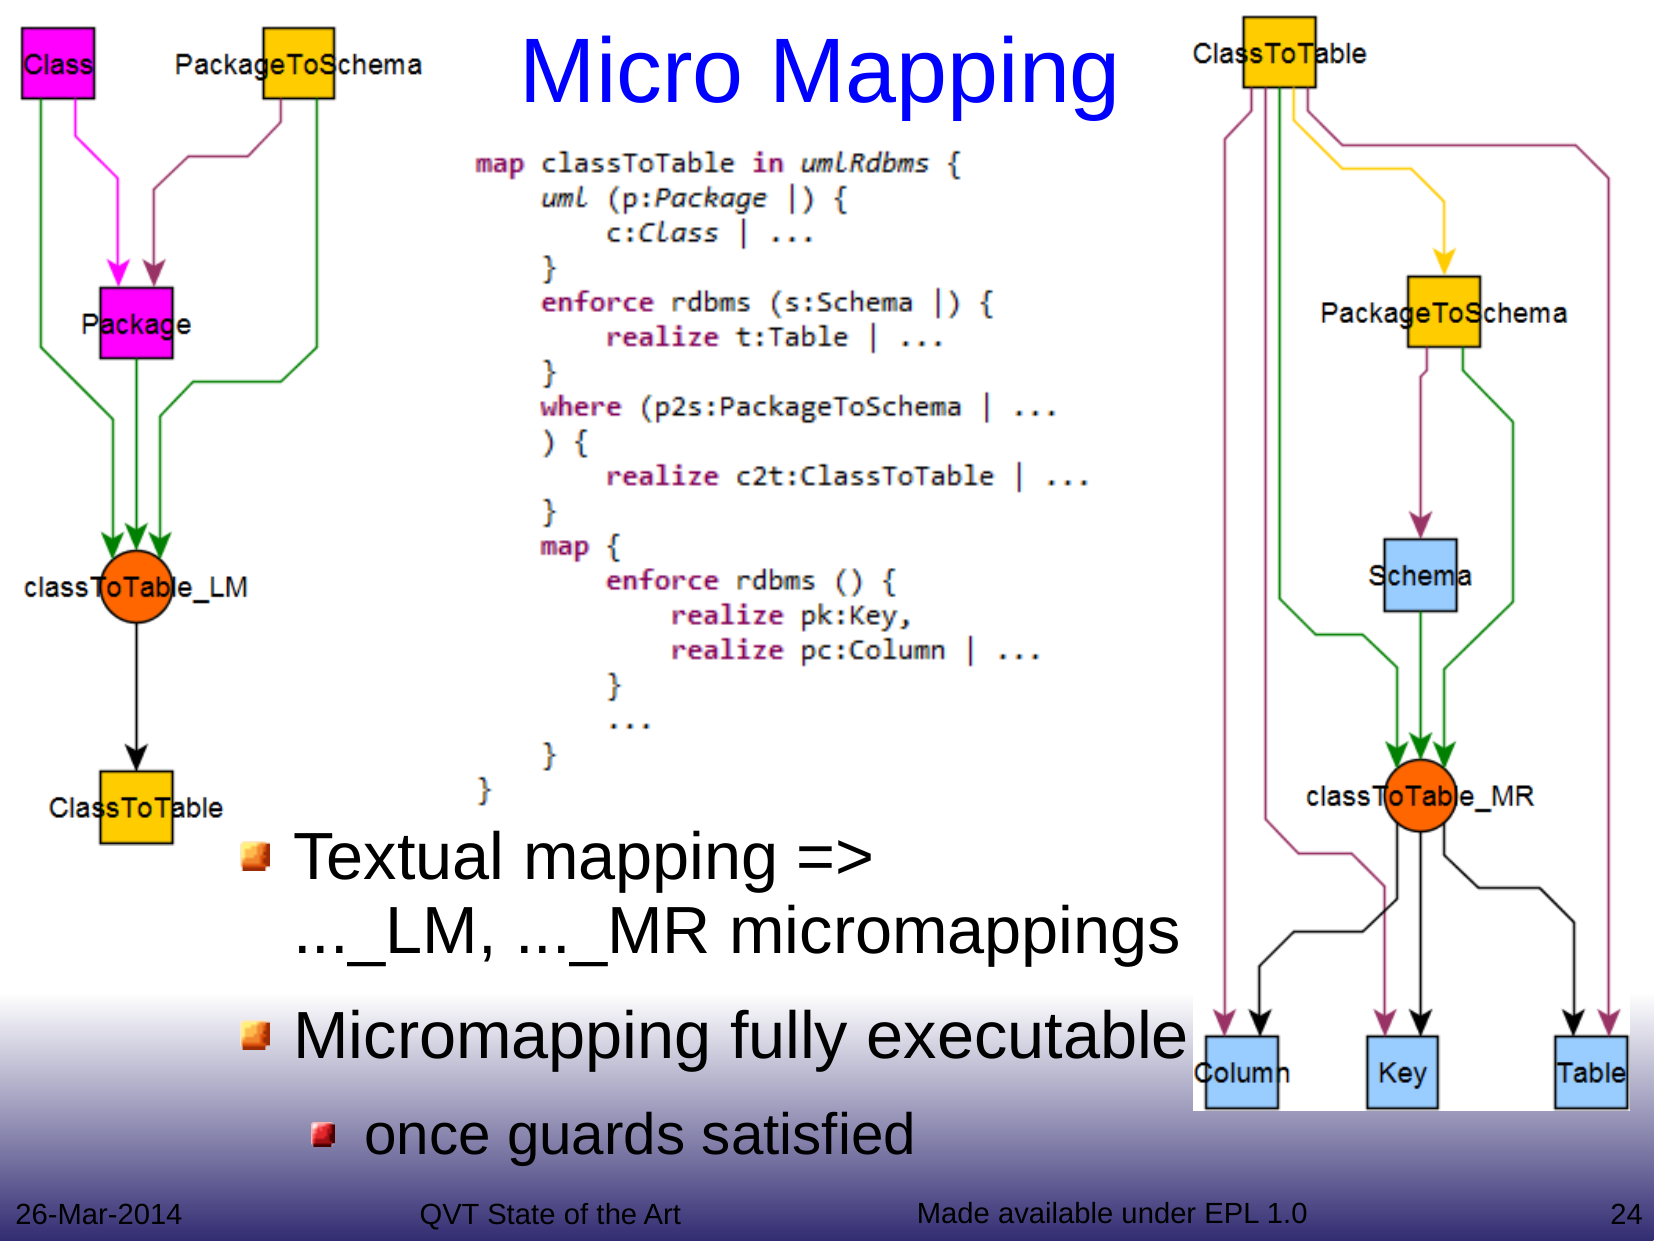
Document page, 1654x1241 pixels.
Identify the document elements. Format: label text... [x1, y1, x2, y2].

picture [1193, 15, 1630, 1111]
list Textual mapping => ..._LM, ..._MR micromappings Micromapping fully executable once guards satisfied [222, 818, 1234, 1167]
picture [472, 145, 1109, 822]
title Micro Mapping [76, 19, 1193, 122]
picture [20, 26, 423, 846]
